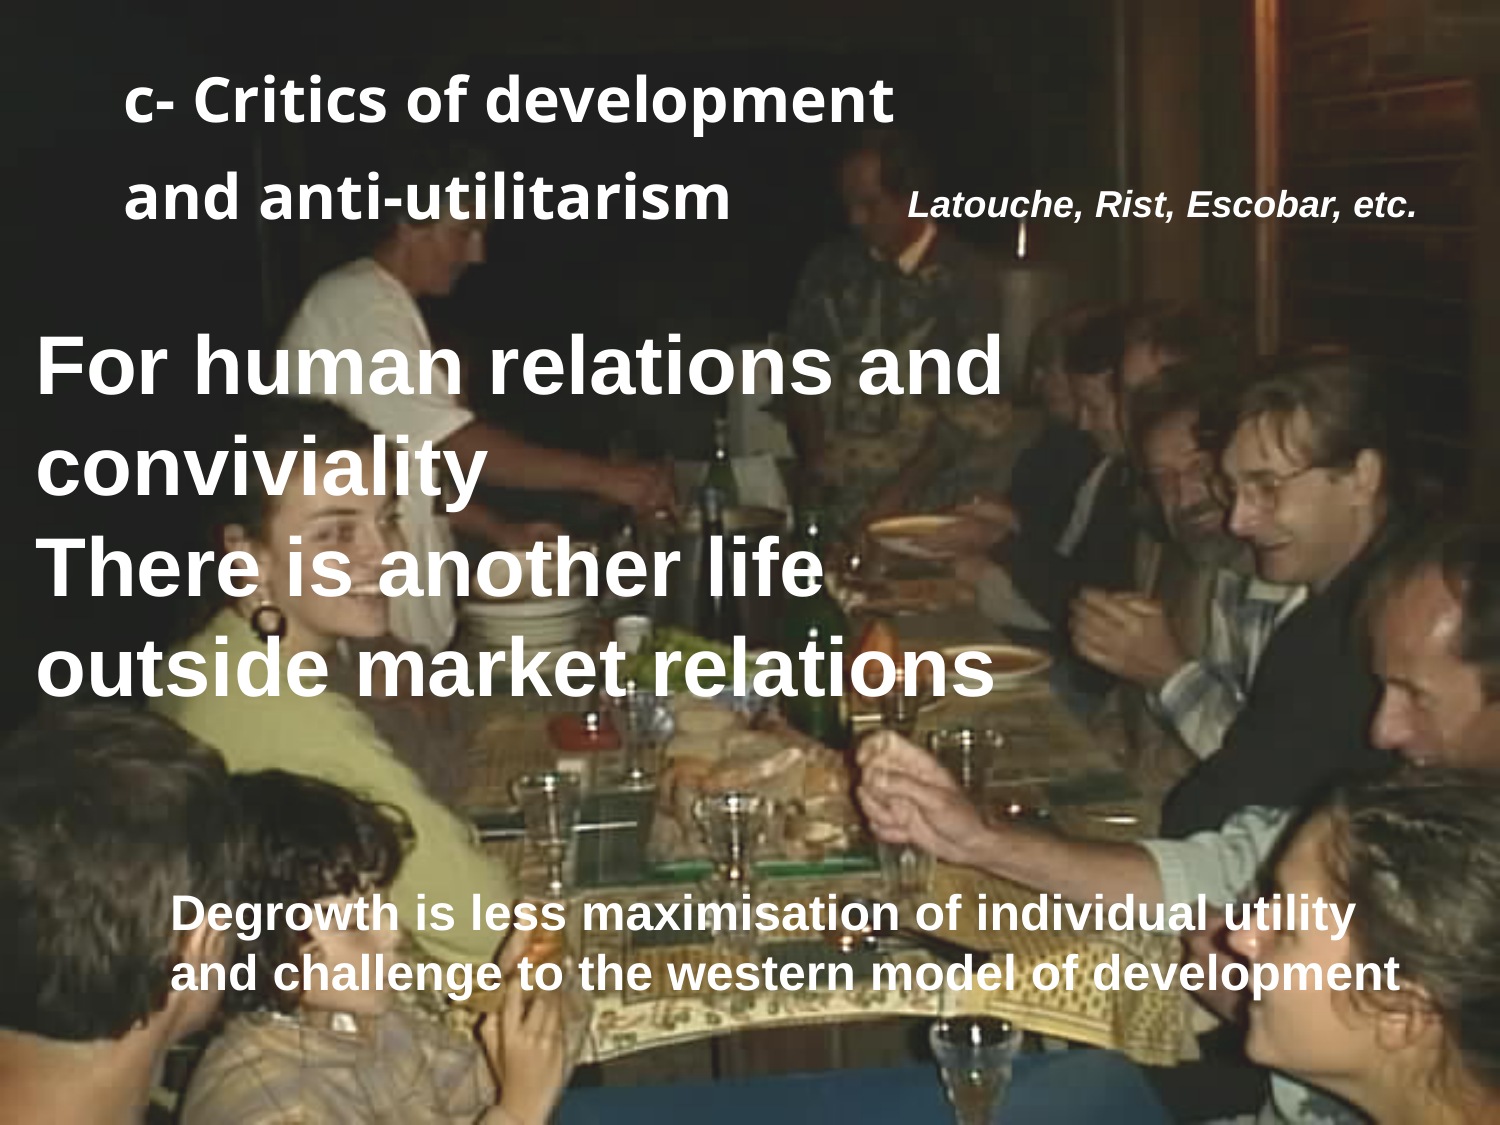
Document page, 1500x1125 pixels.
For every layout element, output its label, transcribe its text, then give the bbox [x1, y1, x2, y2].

text_box Degrowth is less maximisation of individual utility and challenge to the western model of development [155, 872, 1431, 1008]
text_box For human relations and conviviality There is another life outside market relations [21, 302, 1110, 563]
text_box c- Critics of development and anti-utilitarism [106, 66, 1353, 146]
picture [0, 0, 1500, 1125]
text_box Latouche, Rist, Escobar, etc. [892, 172, 1434, 233]
